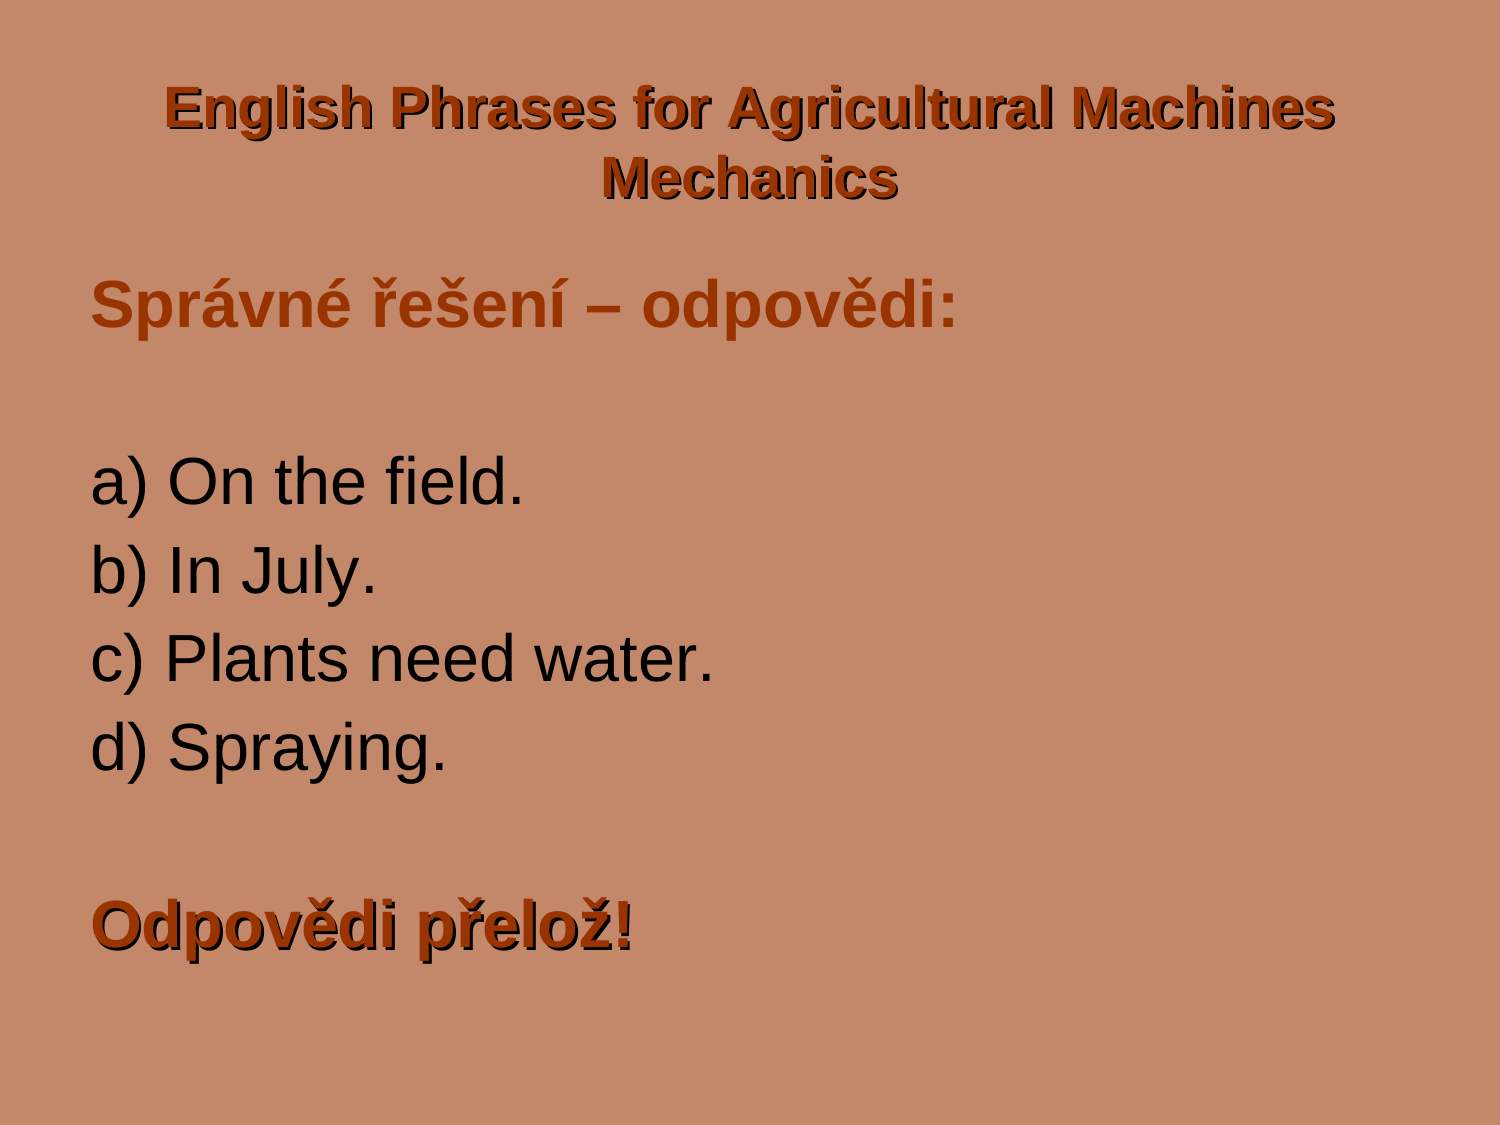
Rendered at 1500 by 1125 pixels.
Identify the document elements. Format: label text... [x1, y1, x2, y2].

title English Phrases for Agricultural Machines Mechanics [75, 45, 1426, 233]
list Správné řešení – odpovědi: On the field. In July. Plants need water. Spraying. Odpovědi přelož! [75, 262, 1426, 1059]
